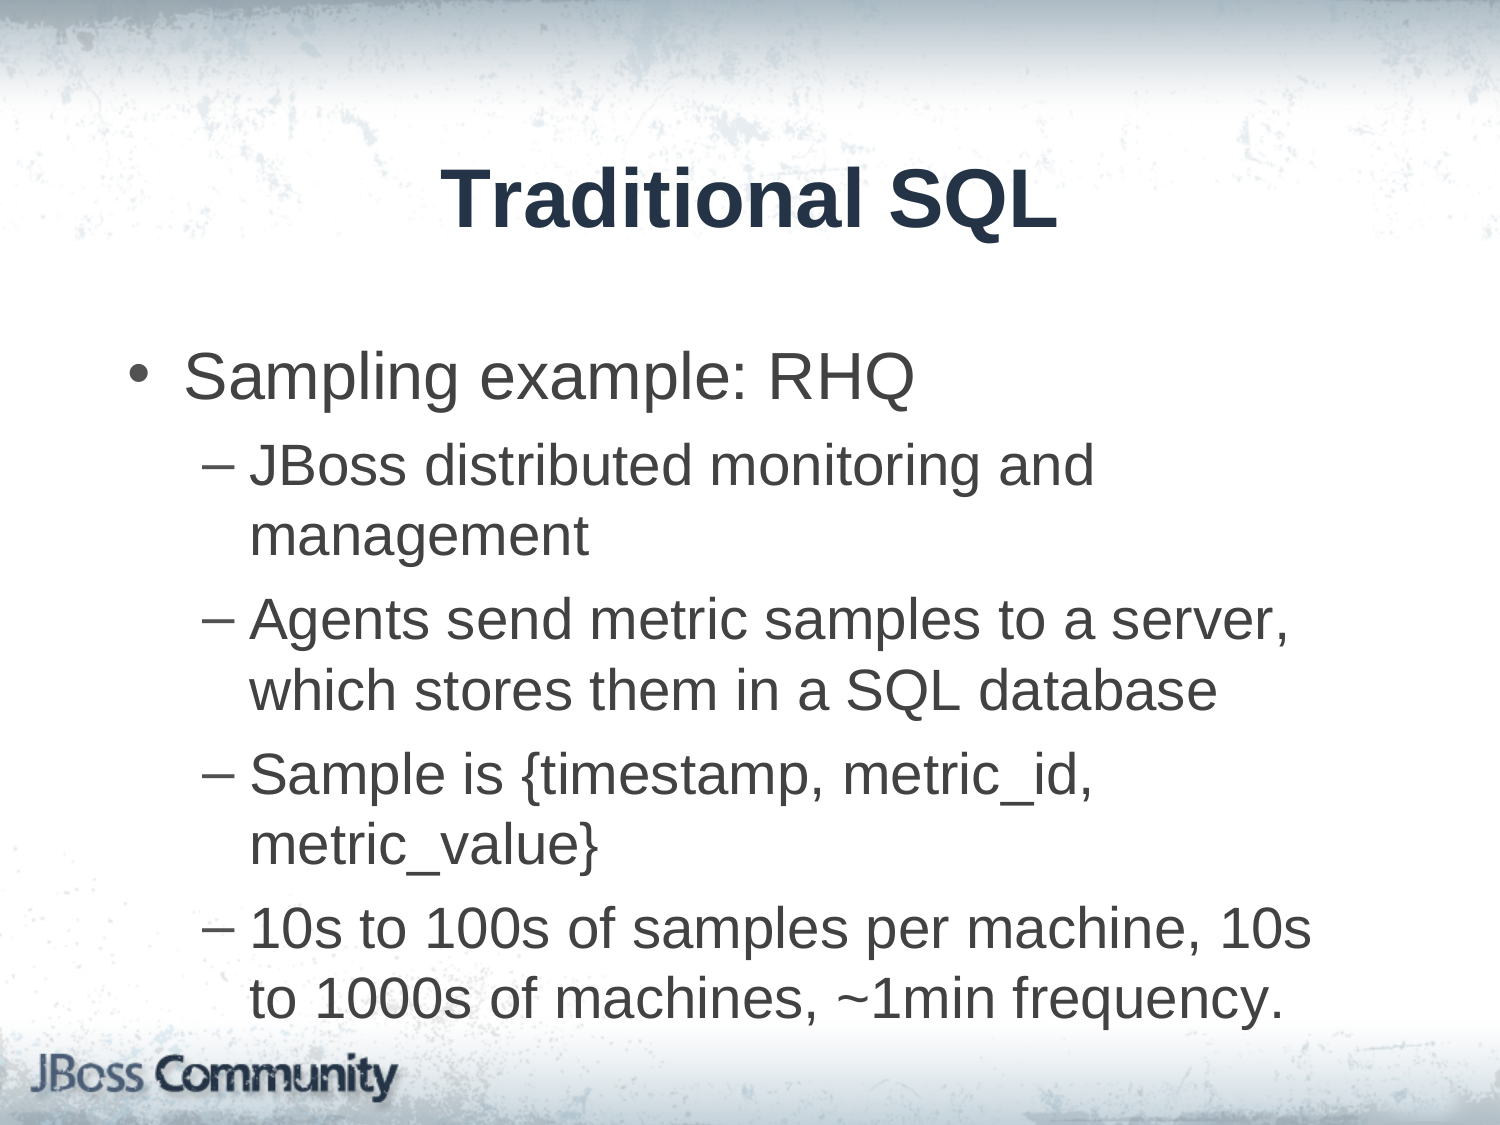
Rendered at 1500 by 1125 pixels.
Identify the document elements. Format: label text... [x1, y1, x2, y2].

picture [0, 0, 1500, 1125]
list Sampling example: RHQ JBoss distributed monitoring and management Agents send metric samples to a server, which stores them in a SQL database Sample is {timestamp, metric_id, metric_value} 10s to 100s of samples per machine, 10s to 1000s of machines, ~1min frequency. [112, 324, 1388, 1083]
title Traditional SQL [112, 76, 1388, 312]
